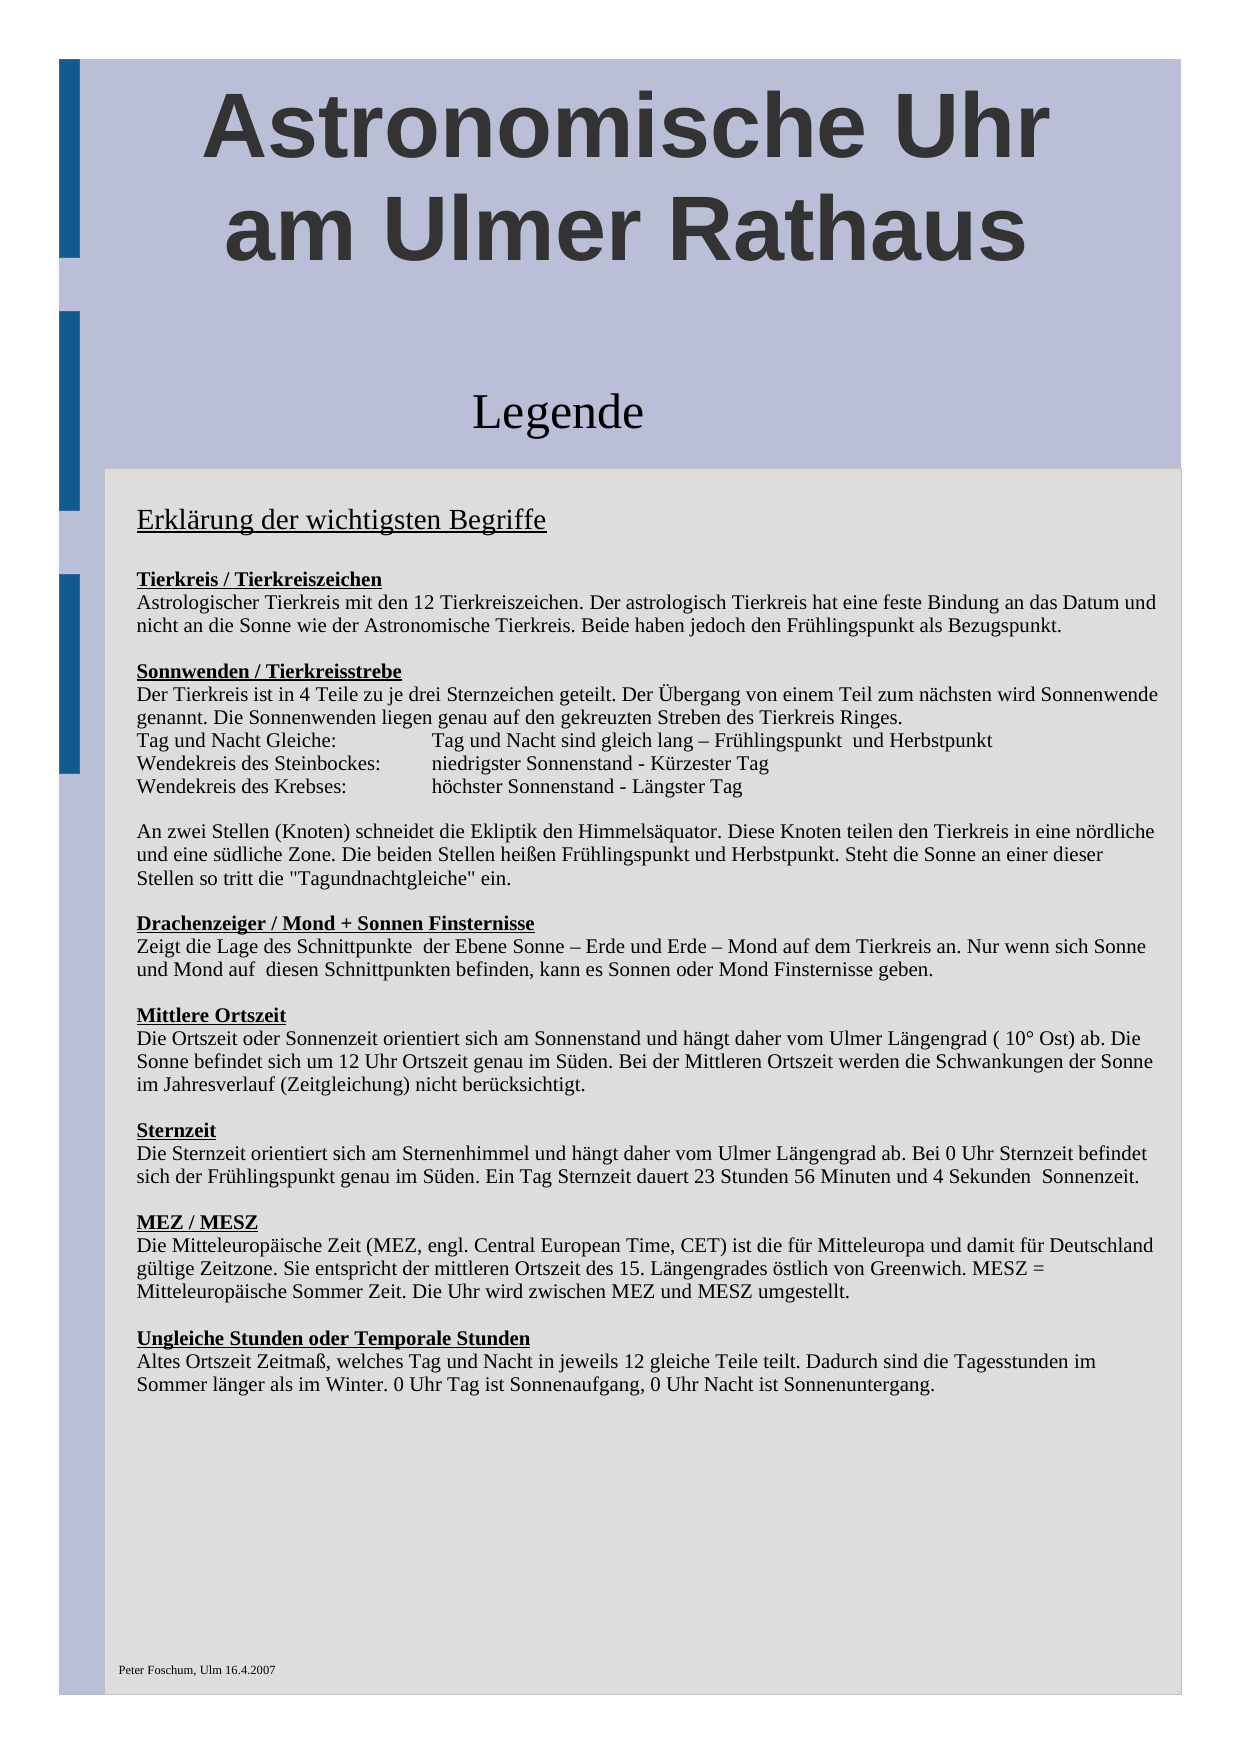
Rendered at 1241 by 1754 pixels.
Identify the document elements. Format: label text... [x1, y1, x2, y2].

text_box Peter Foschum, Ulm 16.4.2007 [118, 1663, 276, 1678]
text_box Erklärung der wichtigsten Begriffe Tierkreis / Tierkreiszeichen Astrologischer Tierkreis mit den 12 Tierkreiszeichen. Der astrologisch Tierkreis hat eine feste Bindung an das Datum und nicht an die Sonne wie der Astronomische Tierkreis. Beide haben jedoch den Frühlingspunkt als Bezugspunkt. Sonnwenden / Tierkreisstrebe Der Tierkreis ist in 4 Teile zu je drei Sternzeichen geteilt. Der Übergang von einem Teil zum nächsten wird Sonnenwende genannt. Die Sonnenwenden liegen genau auf den gekreuzten Streben des Tierkreis Ringes. Tag und Nacht Gleiche: Tag und Nacht sind gleich lang – Frühlingspunkt und Herbstpunkt Wendekreis des Steinbockes: niedrigster Sonnenstand - Kürzester Tag Wendekreis des Krebses: höchster Sonnenstand - Längster Tag An zwei Stellen (Knoten) schneidet die Ekliptik den Himmelsäquator. Diese Knoten teilen den Tierkreis in eine nördliche und eine südliche Zone. Die beiden Stellen heißen Frühlingspunkt und Herbstpunkt. Steht die Sonne an einer dieser Stellen so tritt die "Tagundnachtgleiche" ein. Drachenzeiger / Mond + Sonnen Finsternisse Zeigt die Lage des Schnittpunkte der Ebene Sonne – Erde und Erde – Mond auf dem Tierkreis an. Nur wenn sich Sonne und Mond auf diesen Schnittpunkten befinden, kann es Sonnen oder Mond Finsternisse geben. Mittlere Ortszeit Die Ortszeit oder Sonnenzeit orientiert sich am Sonnenstand und hängt daher vom Ulmer Längengrad ( 10° Ost) ab. Die Sonne befindet sich um 12 Uhr Ortszeit genau im Süden. Bei der Mittleren Ortszeit werden die Schwankungen der Sonne im Jahresverlauf (Zeitgleichung) nicht berücksichtigt. Sternzeit Die Sternzeit orientiert sich am Sternenhimmel und hängt daher vom Ulmer Längengrad ab. Bei 0 Uhr Sternzeit befindet sich der Frühlingspunkt genau im Süden. Ein Tag Sternzeit dauert 23 Stunden 56 Minuten und 4 Sekunden Sonnenzeit. MEZ / MESZ Die Mitteleuropäische Zeit (MEZ, engl. Central European Time, CET) ist die für Mitteleuropa und damit für Deutschland gültige Zeitzone. Sie entspricht der mittleren Ortszeit des 15. Längengrades östlich von Greenwich. MESZ = Mitteleuropäische Sommer Zeit. Die Uhr wird zwischen MEZ und MESZ umgestellt. Ungleiche Stunden oder Temporale Stunden Altes Ortszeit Zeitmaß, welches Tag und Nacht in jeweils 12 gleiche Teile teilt. Dadurch sind die Tagesstunden im Sommer länger als im Winter. 0 Uhr Tag ist Sonnenaufgang, 0 Uhr Nacht ist Sonnenuntergang. [136, 503, 1163, 1658]
text_box Legende [472, 383, 645, 440]
title Astronomische Uhr am Ulmer Rathaus [147, 59, 1106, 296]
